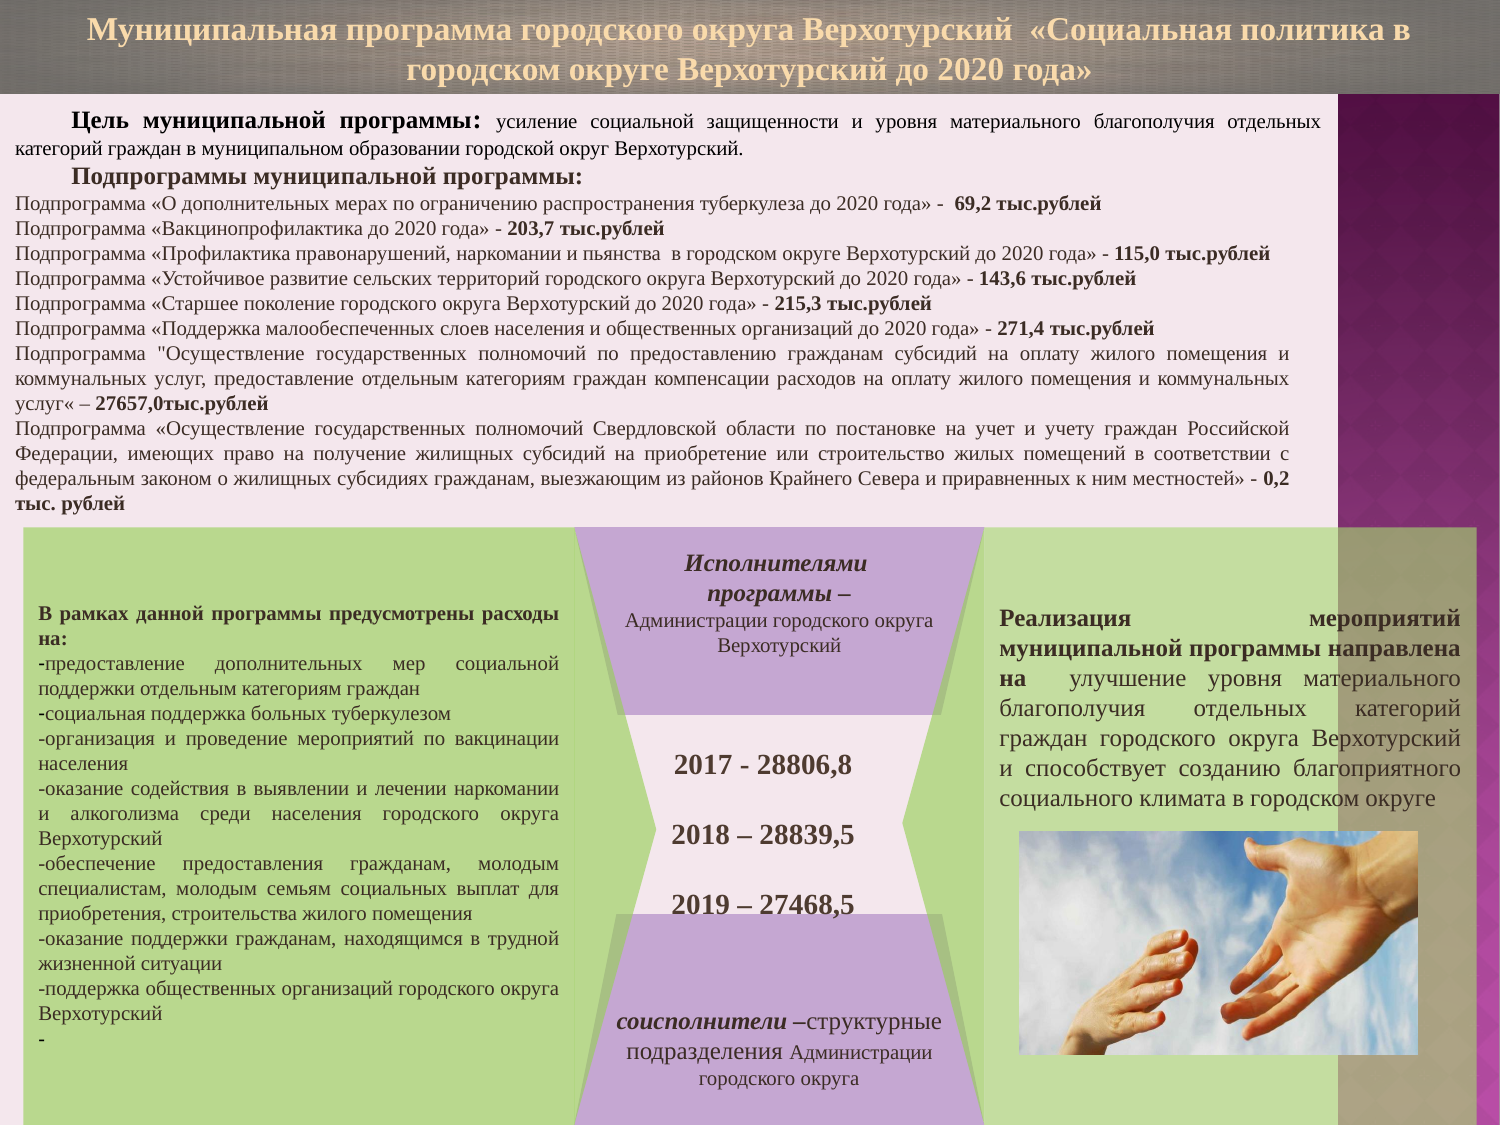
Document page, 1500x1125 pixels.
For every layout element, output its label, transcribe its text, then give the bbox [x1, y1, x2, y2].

text_box [574, 527, 984, 1125]
text_box 2017 - 28806,8 2018 – 28839,5 2019 – 27468,5 [656, 703, 879, 891]
text_box Исполнителями программы – Администрации городского округа Верхотурский [609, 539, 949, 668]
picture [1019, 832, 1418, 1055]
text_box соисполнители –структурные подразделения Администрации городского округа [598, 937, 961, 1066]
text_box Цель муниципальной программы: усиление социальной защищенности и уровня материального благополучия отдельных категорий граждан в муниципальном образовании городской округ Верхотурский. [0, 94, 1336, 152]
text_box Подпрограммы муниципальной программы: Подпрограмма «О дополнительных мерах по ограничению распространения туберкулеза до 2020 года» - 69,2 тыс.рублей Подпрограмма «Вакцинопрофилактика до 2020 года» - 203,7 тыс.рублей Подпрограмма «Профилактика правонарушений, наркомании и пьянства в городском округе Верхотурский до 2020 года» - 115,0 тыс.рублей Подпрограмма «Устойчивое развитие сельских территорий городского округа Верхотурский до 2020 года» - 143,6 тыс.рублей Подпрограмма «Старшее поколение городского округа Верхотурский до 2020 года» - 215,3 тыс.рублей Подпрограмма «Поддержка малообеспеченных слоев населения и общественных организаций до 2020 года» - 271,4 тыс.рублей Подпрограмма "Осуществление государственных полномочий по предоставлению гражданам субсидий на оплату жилого помещения и коммунальных услуг, предоставление отдельным категориям граждан компенсации расходов на оплату жилого помещения и коммунальных услуг« – 27657,0тыс.рублей Подпрограмма «Осуществление государственных полномочий Свердловской области по постановке на учет и учету граждан Российской Федерации, имеющих право на получение жилищных субсидий на приобретение или строительство жилых помещений в соответствии с федеральным законом о жилищных субсидиях гражданам, выезжающим из районов Крайнего Севера и приравненных к ним местностей» - 0,2 тыс. рублей [0, 152, 1336, 522]
text_box Муниципальная программа городского округа Верхотурский «Социальная политика в городском округе Верхотурский до 2020 года» [0, 0, 1500, 95]
text_box Реализация мероприятий муниципальной программы направлена на улучшение уровня материального благополучия отдельных категорий граждан городского округа Верхотурский и способствует созданию благоприятного социального климата в городском округе [984, 527, 1477, 1125]
text_box В рамках данной программы предусмотрены расходы на: предоставление дополнительных мер социальной поддержки отдельным категориям граждан социальная поддержка больных туберкулезом -организация и проведение мероприятий по вакцинации населения -оказание содействия в выявлении и лечении наркомании и алкоголизма среди населения городского округа Верхотурский -обеспечение предоставления гражданам, молодым специалистам, молодым семьям социальных выплат для приобретения, строительства жилого помещения -оказание поддержки гражданам, находящимся в трудной жизненной ситуации -поддержка общественных организаций городского округа Верхотурский [23, 527, 574, 1125]
